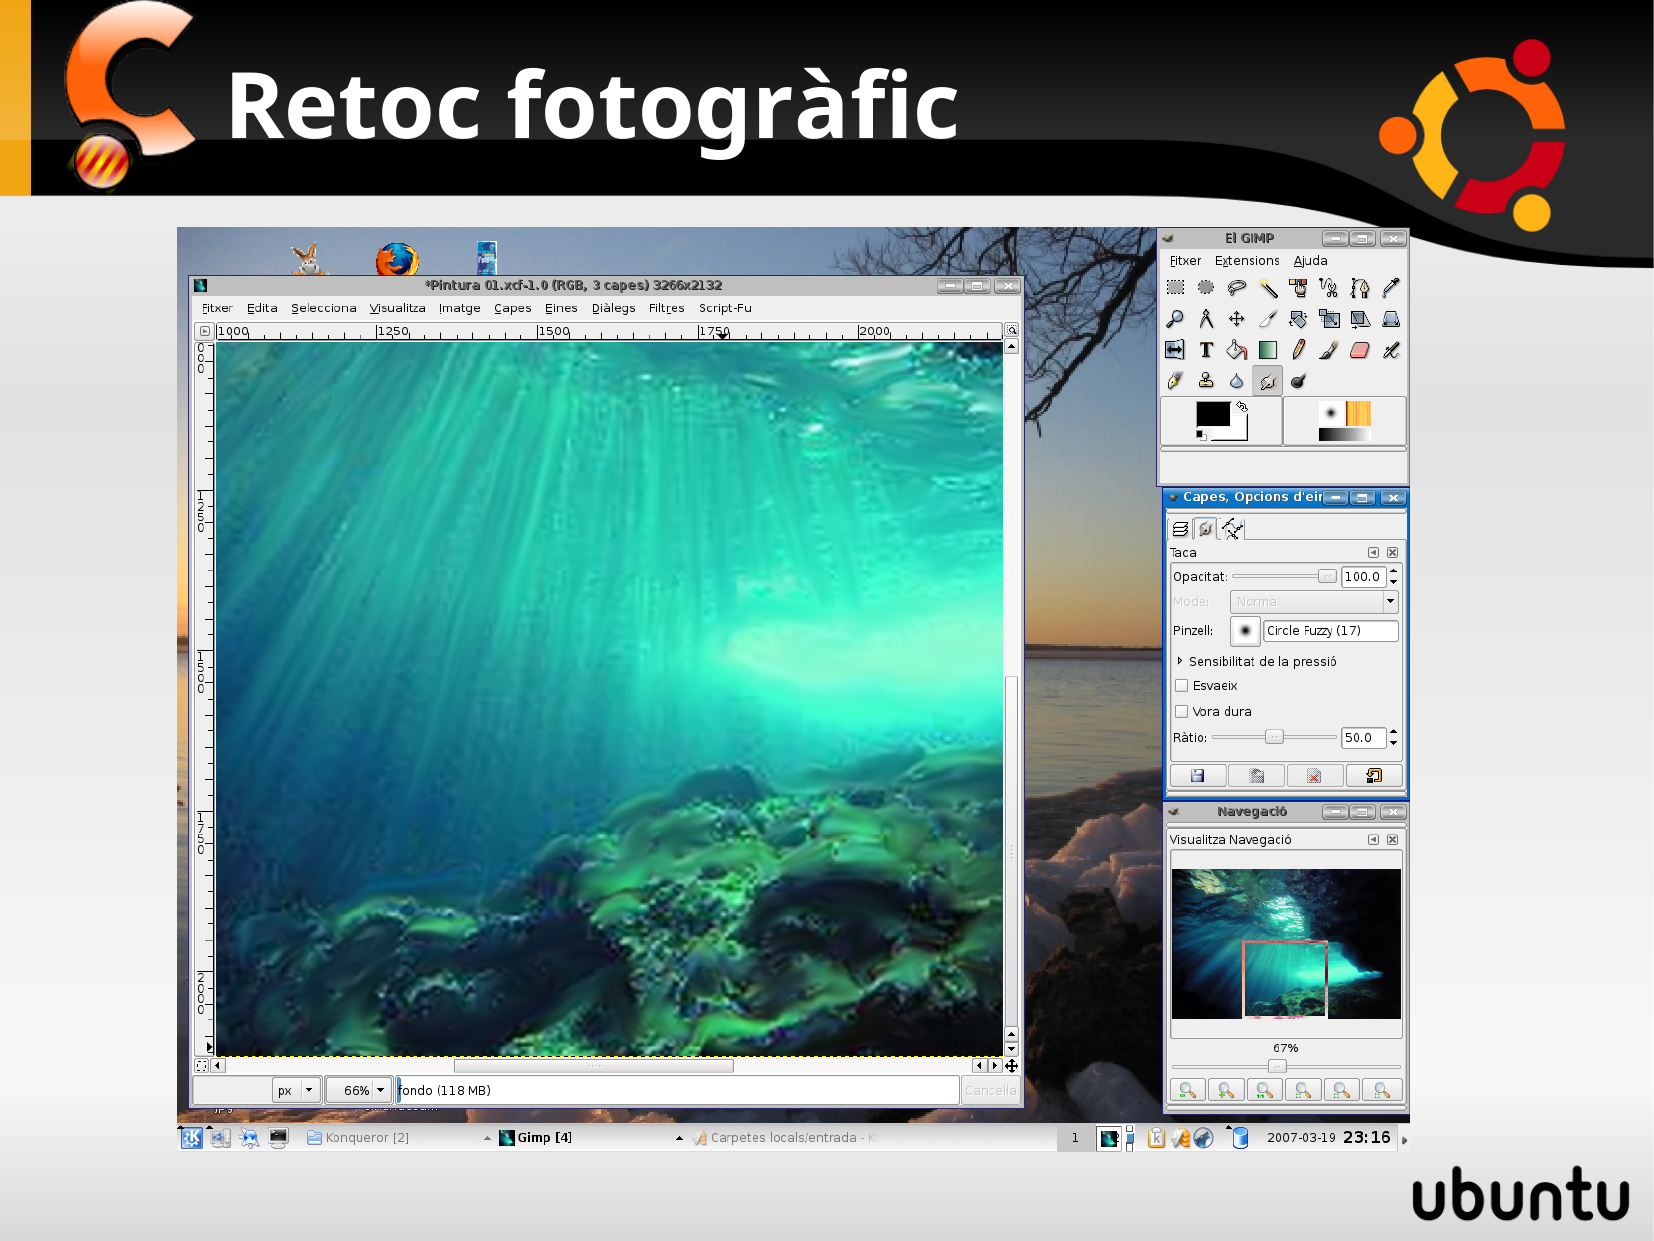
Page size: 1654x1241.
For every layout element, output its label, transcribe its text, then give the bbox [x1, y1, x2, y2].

picture [0, 0, 1654, 1241]
title Retoc fotogràfic [76, 0, 1565, 208]
